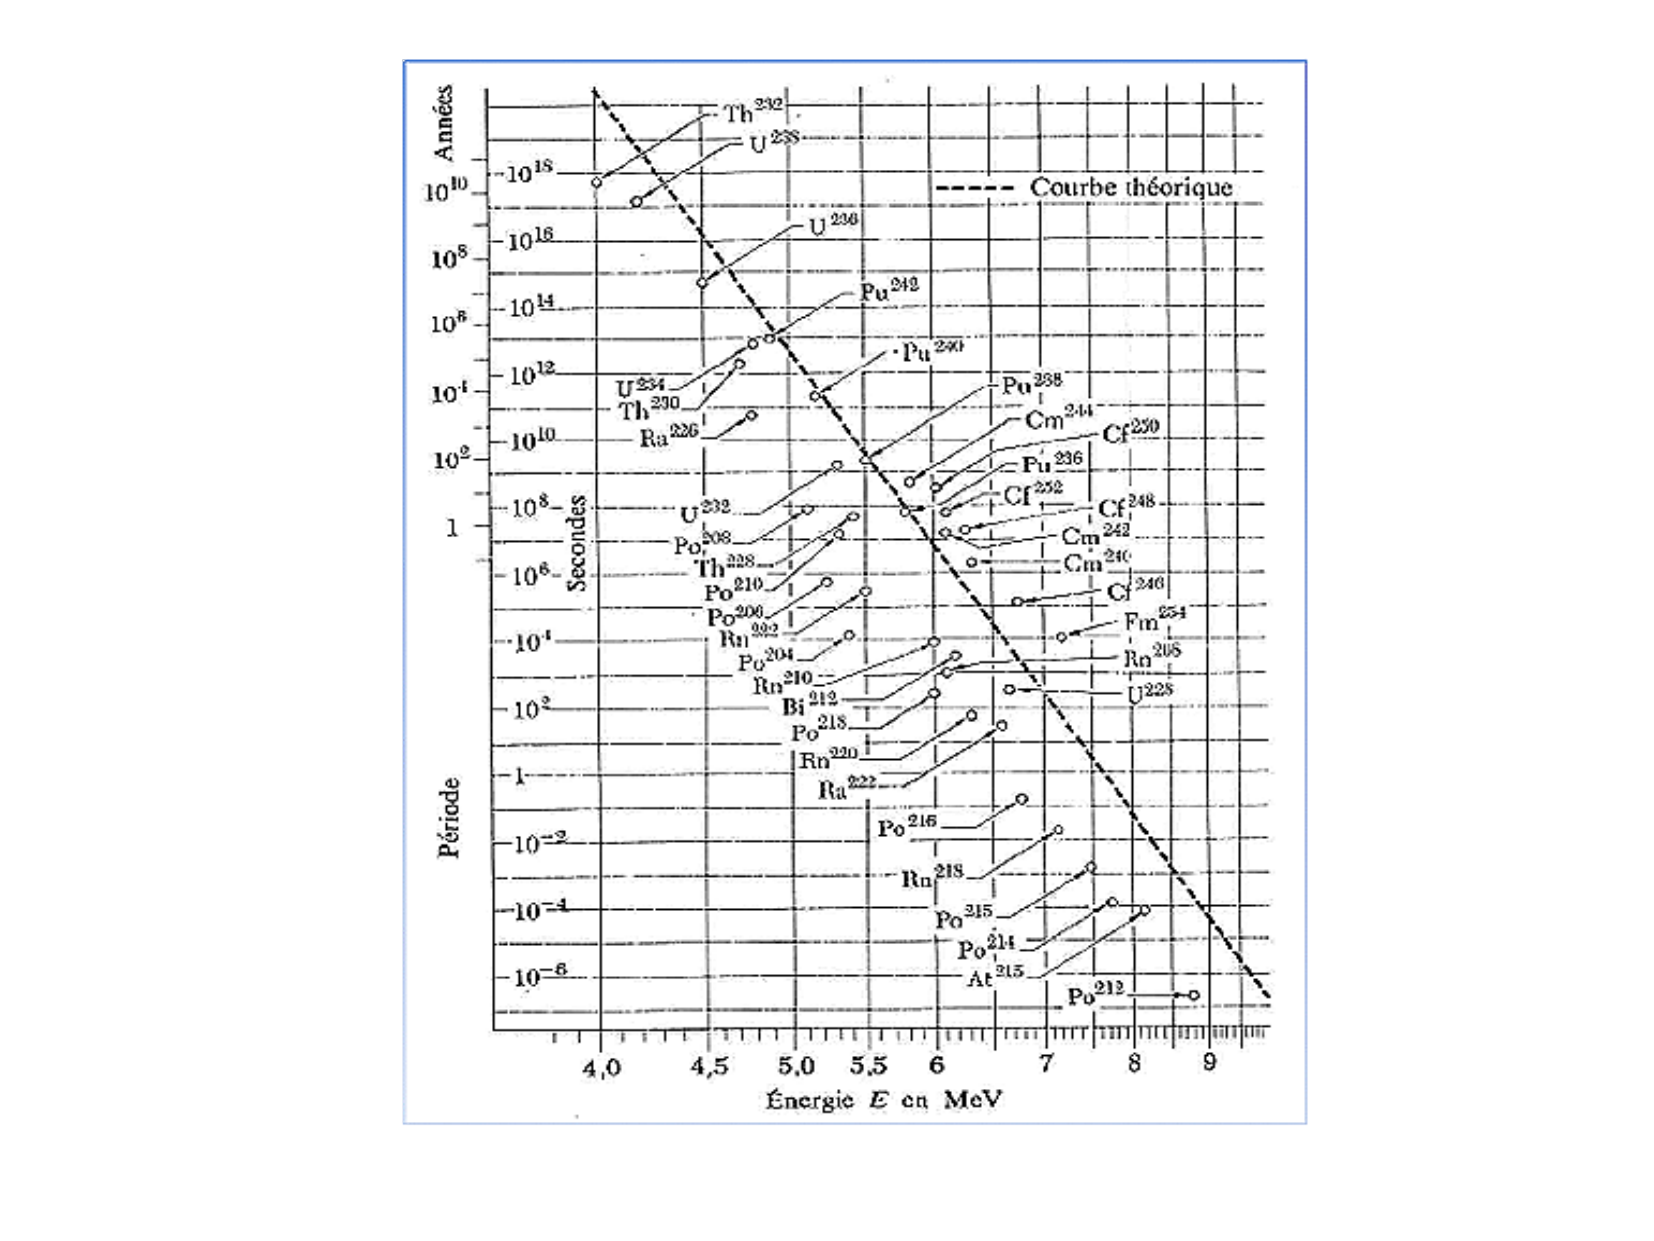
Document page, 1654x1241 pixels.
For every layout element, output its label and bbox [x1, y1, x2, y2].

picture [401, 58, 1312, 1129]
